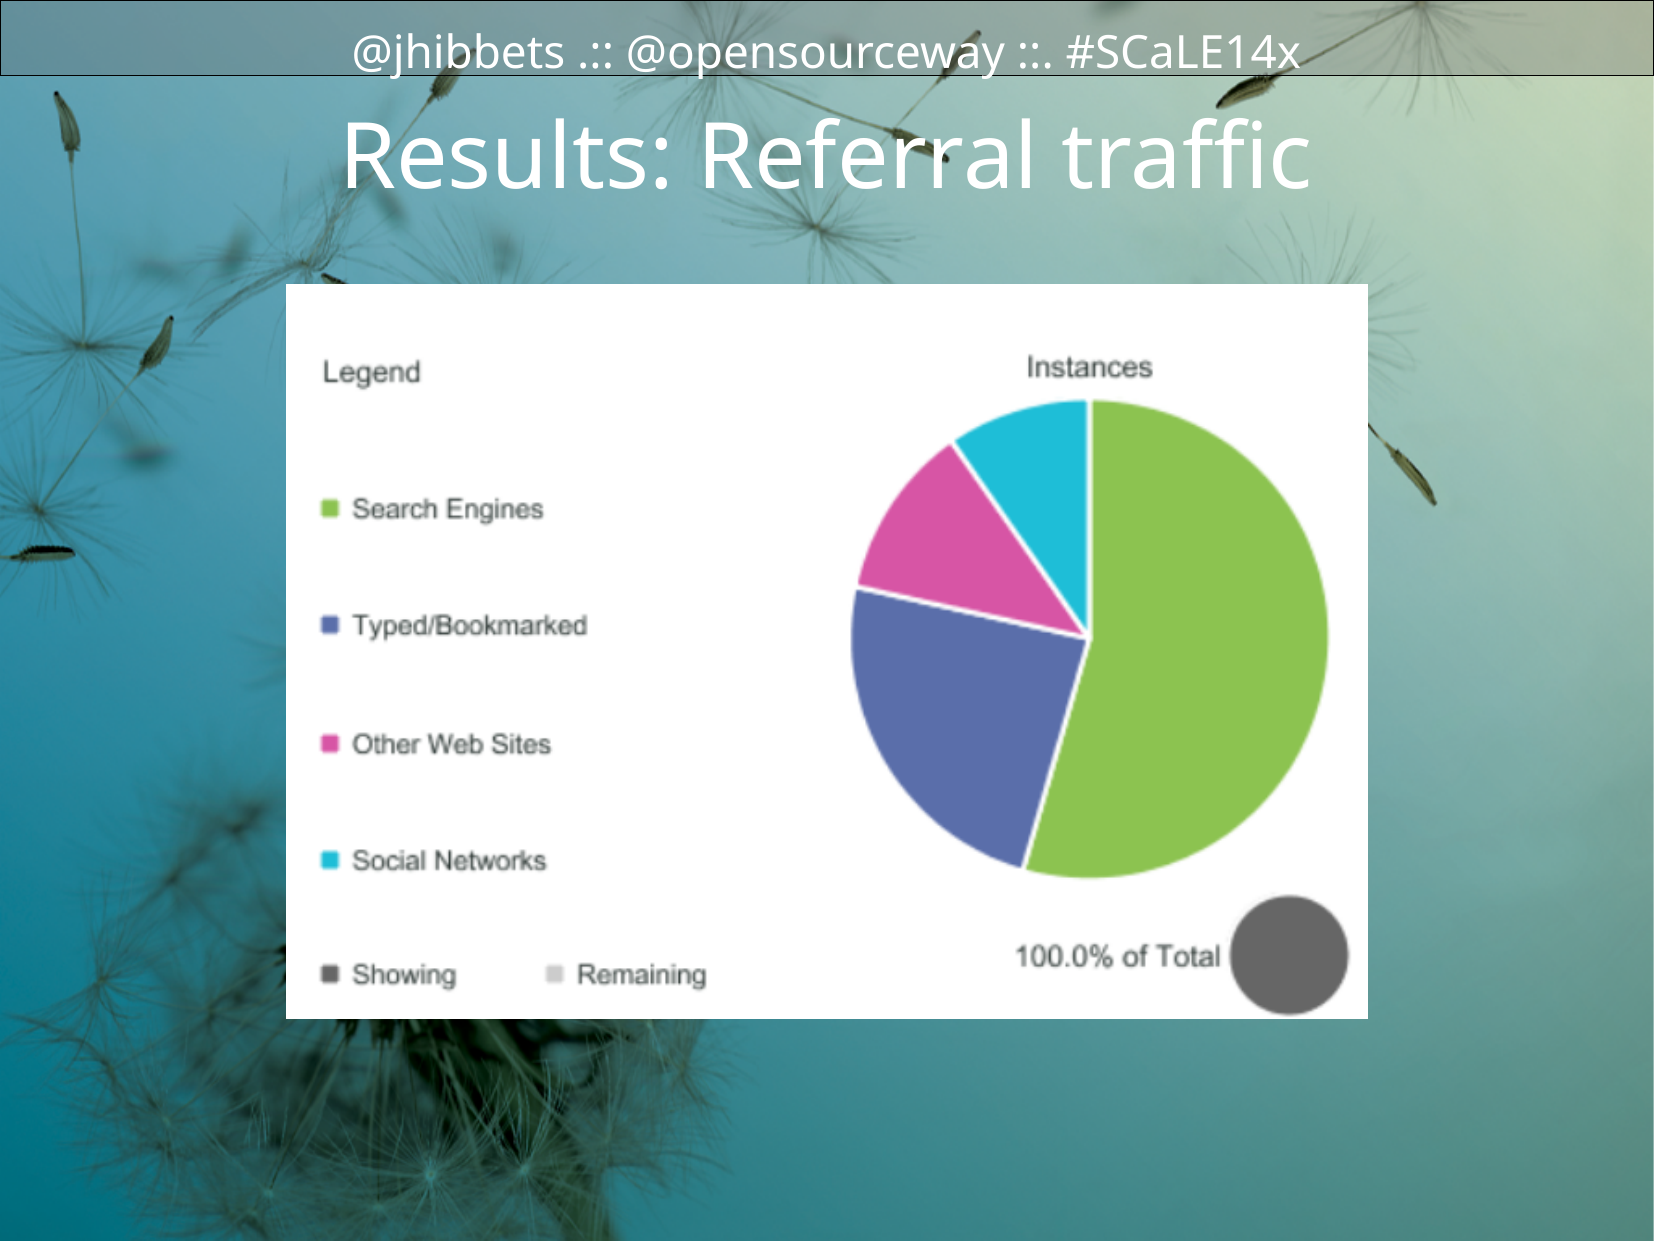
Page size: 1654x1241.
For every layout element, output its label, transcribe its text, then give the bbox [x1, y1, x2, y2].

picture [0, 76, 1654, 1241]
title Results: Referral traffic [82, 49, 1571, 257]
